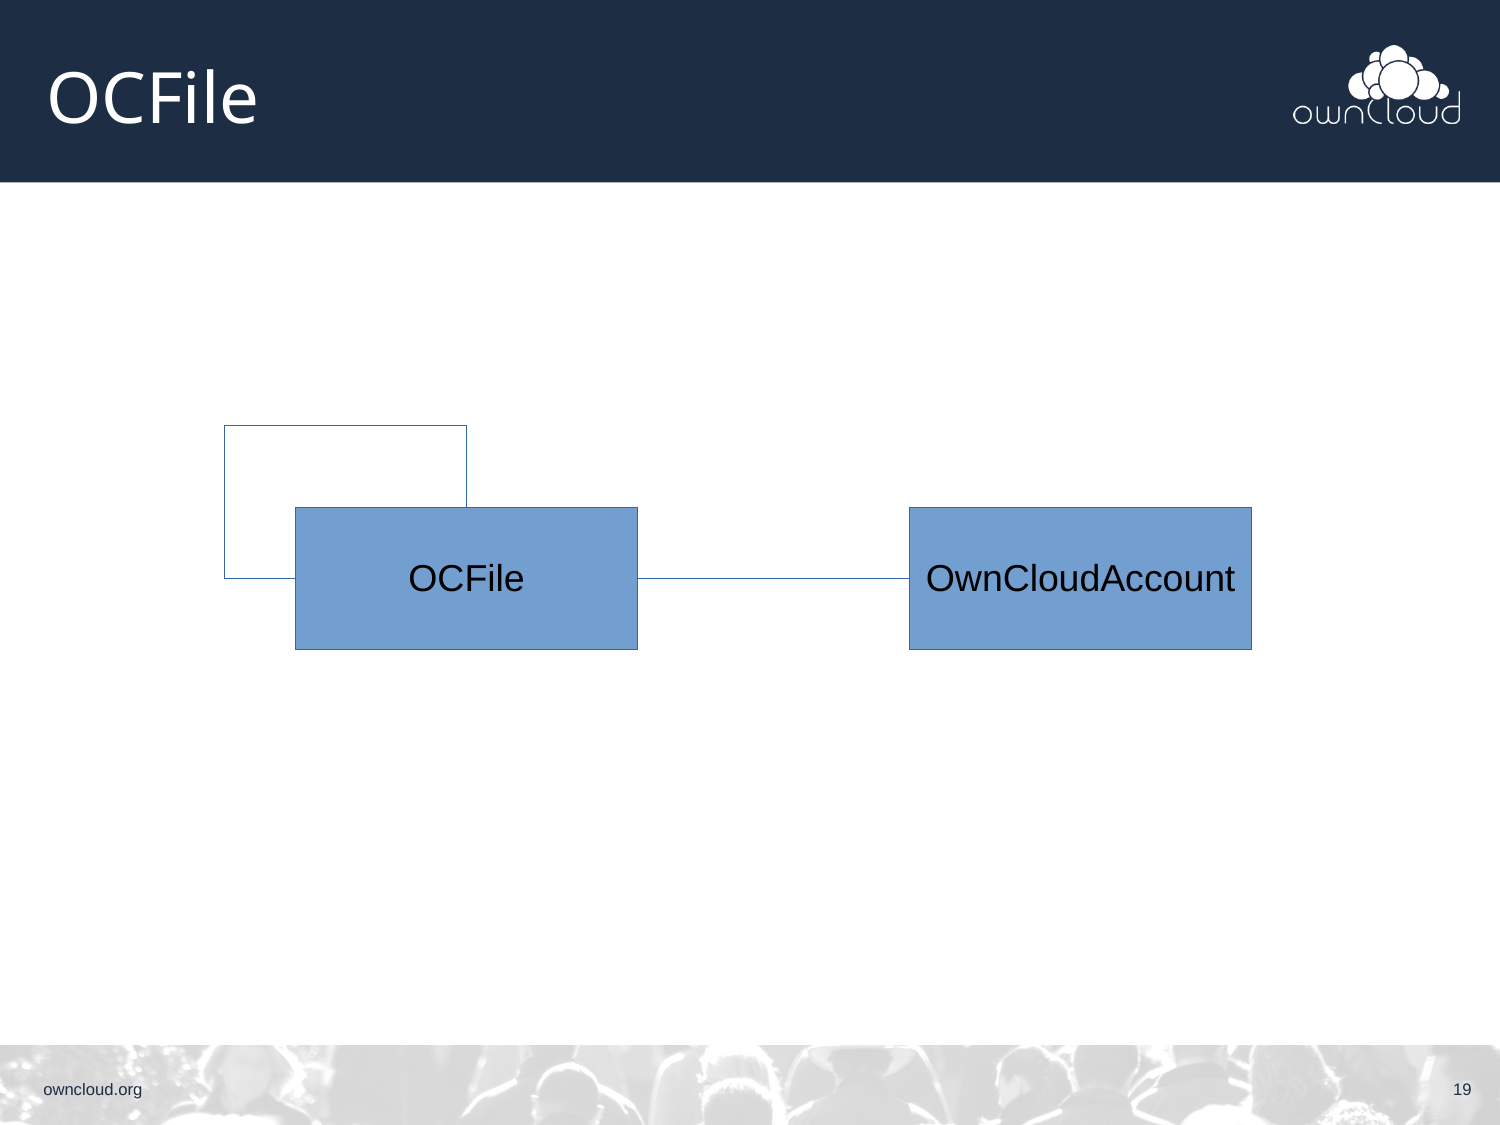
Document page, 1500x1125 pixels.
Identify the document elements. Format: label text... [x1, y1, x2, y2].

text_box OCFile [295, 507, 638, 650]
picture [1293, 45, 1460, 124]
text_box OwnCloudAccount [909, 507, 1252, 650]
picture [0, 1045, 1500, 1125]
title OCFile [46, 5, 1258, 187]
